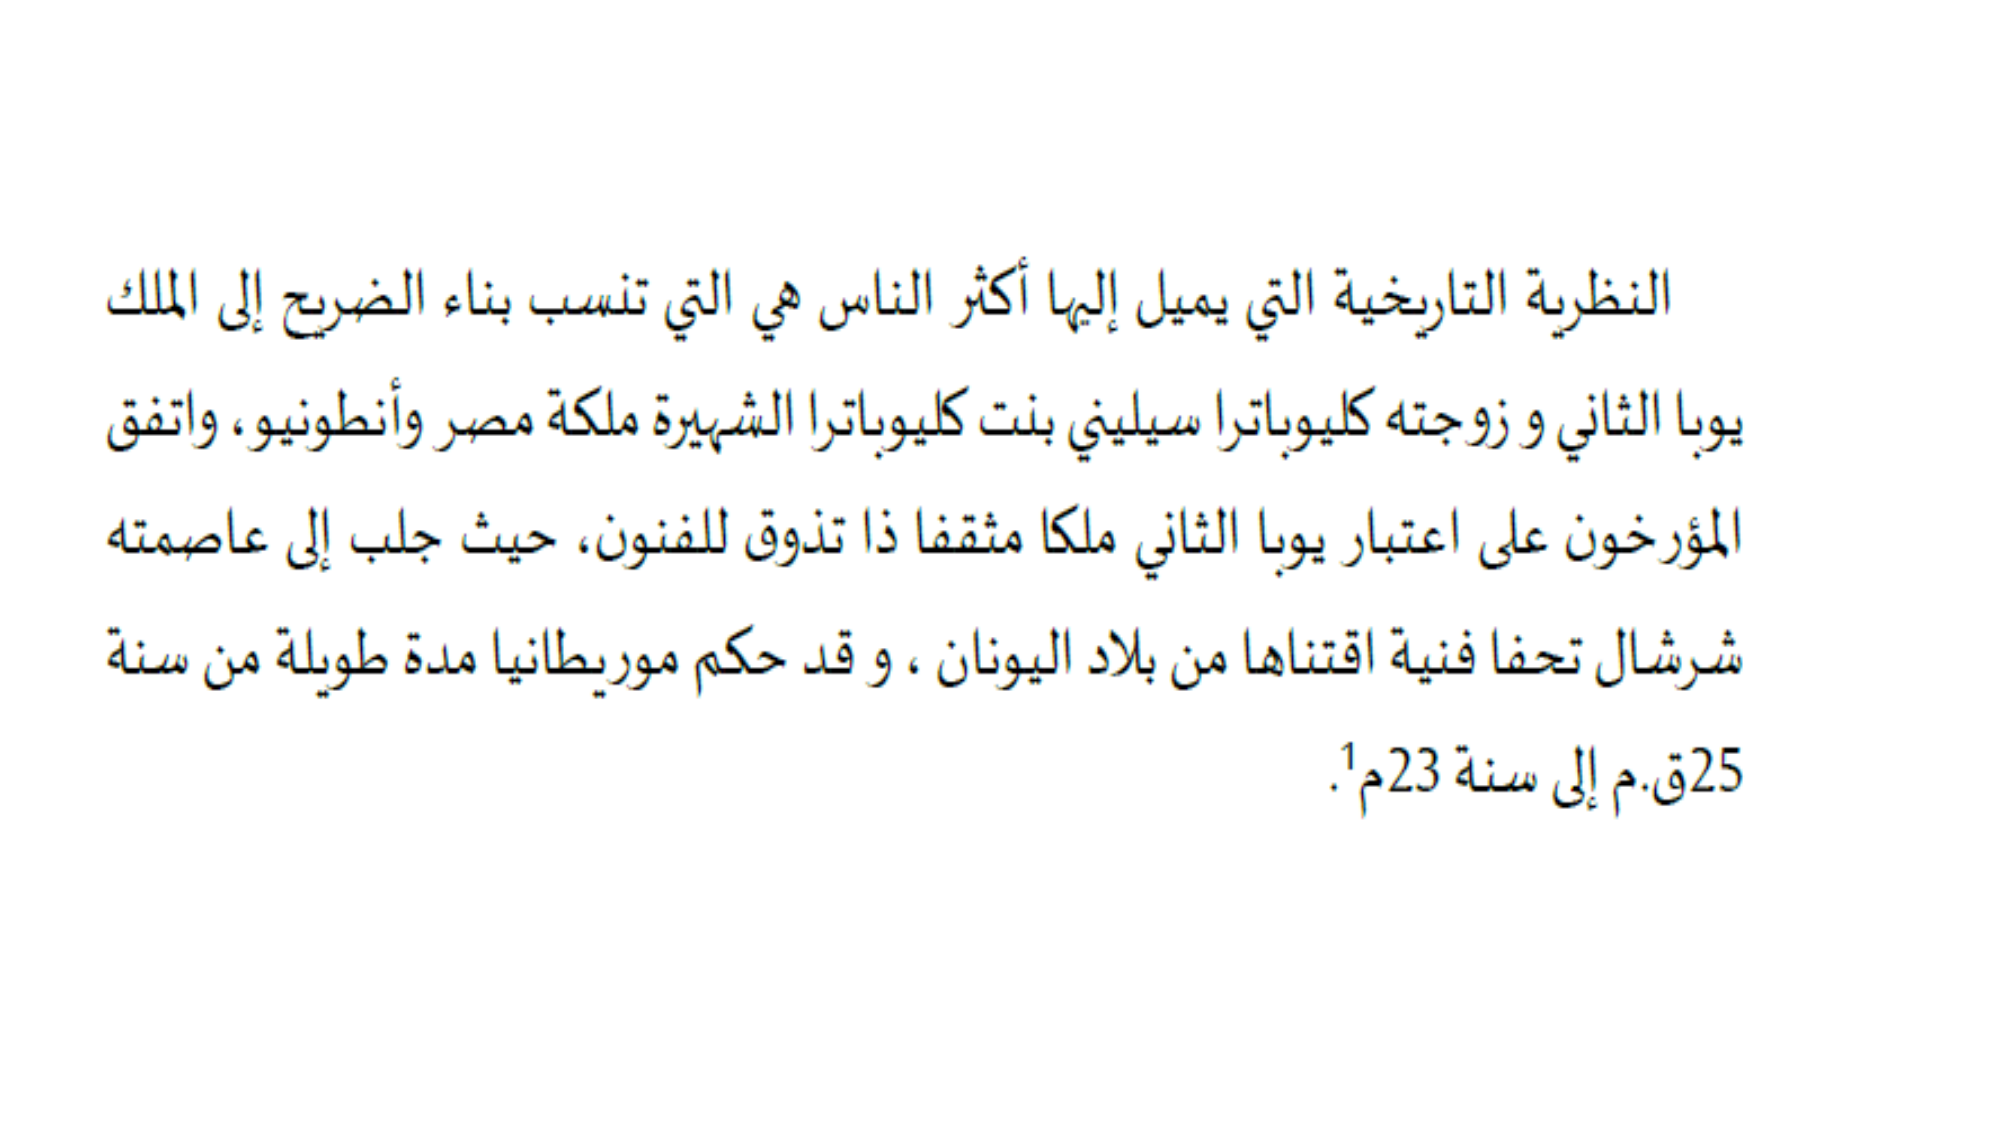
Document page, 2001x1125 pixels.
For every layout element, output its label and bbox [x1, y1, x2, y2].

picture [86, 211, 1795, 826]
